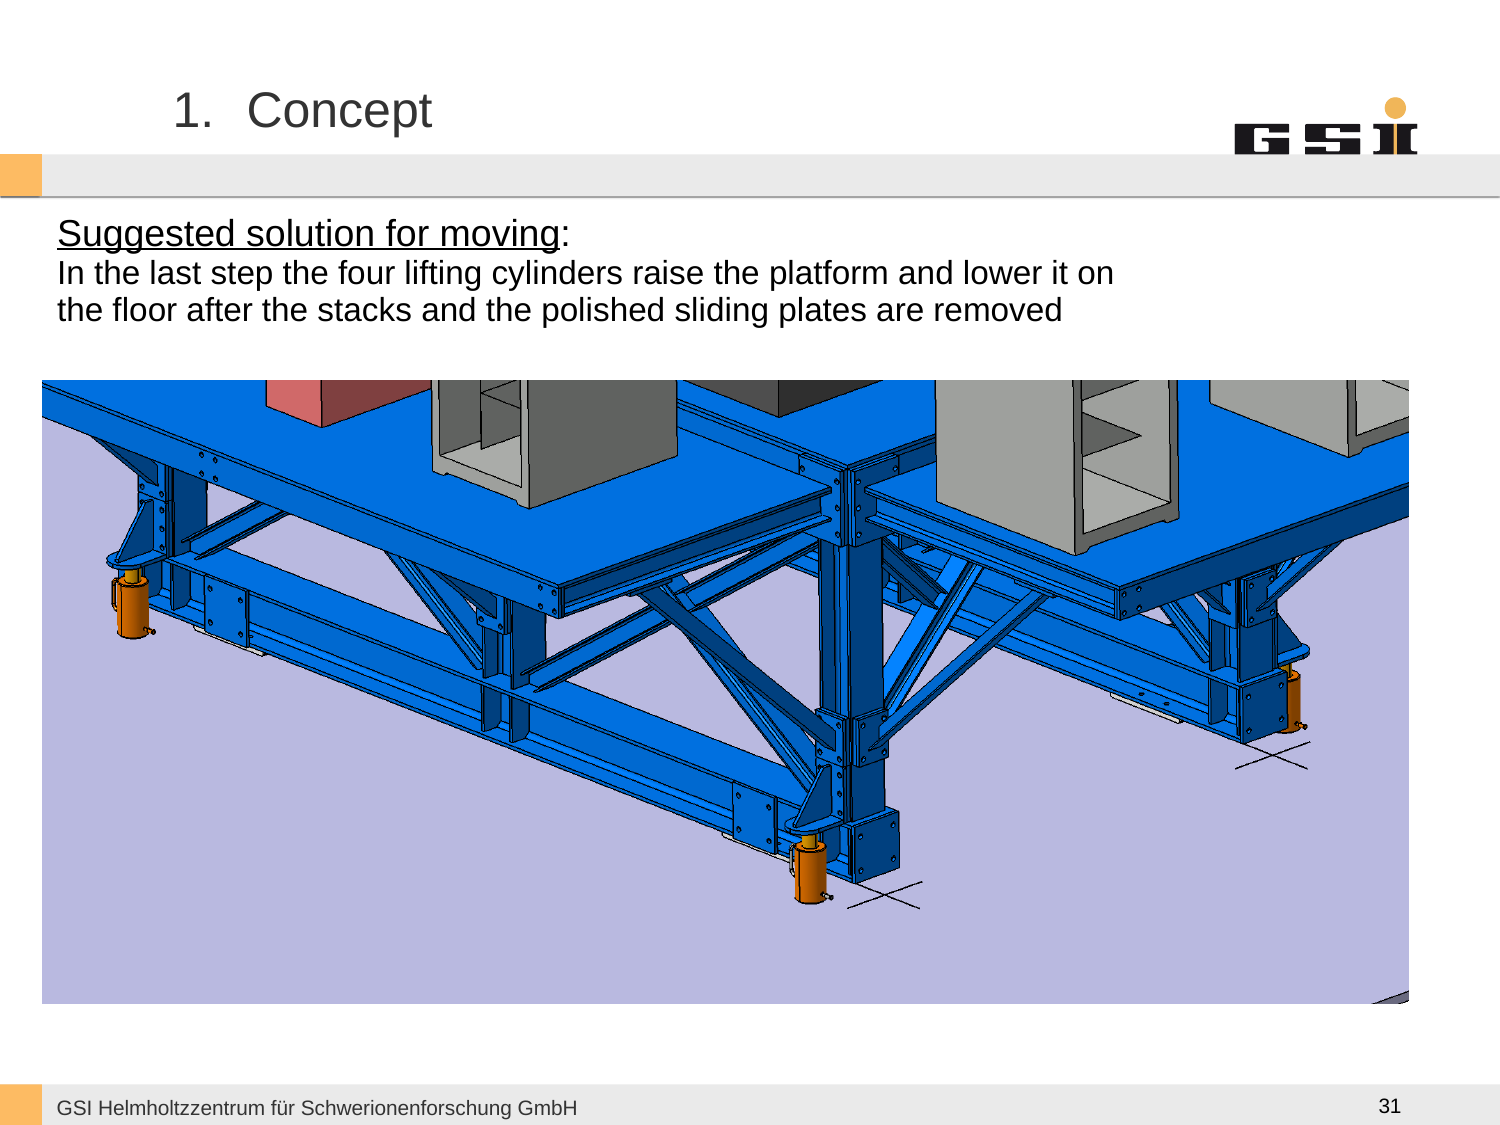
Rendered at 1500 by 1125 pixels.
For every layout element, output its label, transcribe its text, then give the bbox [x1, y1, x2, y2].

picture [1233, 95, 1419, 154]
picture [42, 380, 1409, 1004]
title 1. Concept [137, 45, 1054, 175]
text_box Suggested solution for moving: In the last step the four lifting cylinders raise the platform and lower it on the floor after the stacks and the polished sliding plates are removed [42, 204, 1500, 430]
